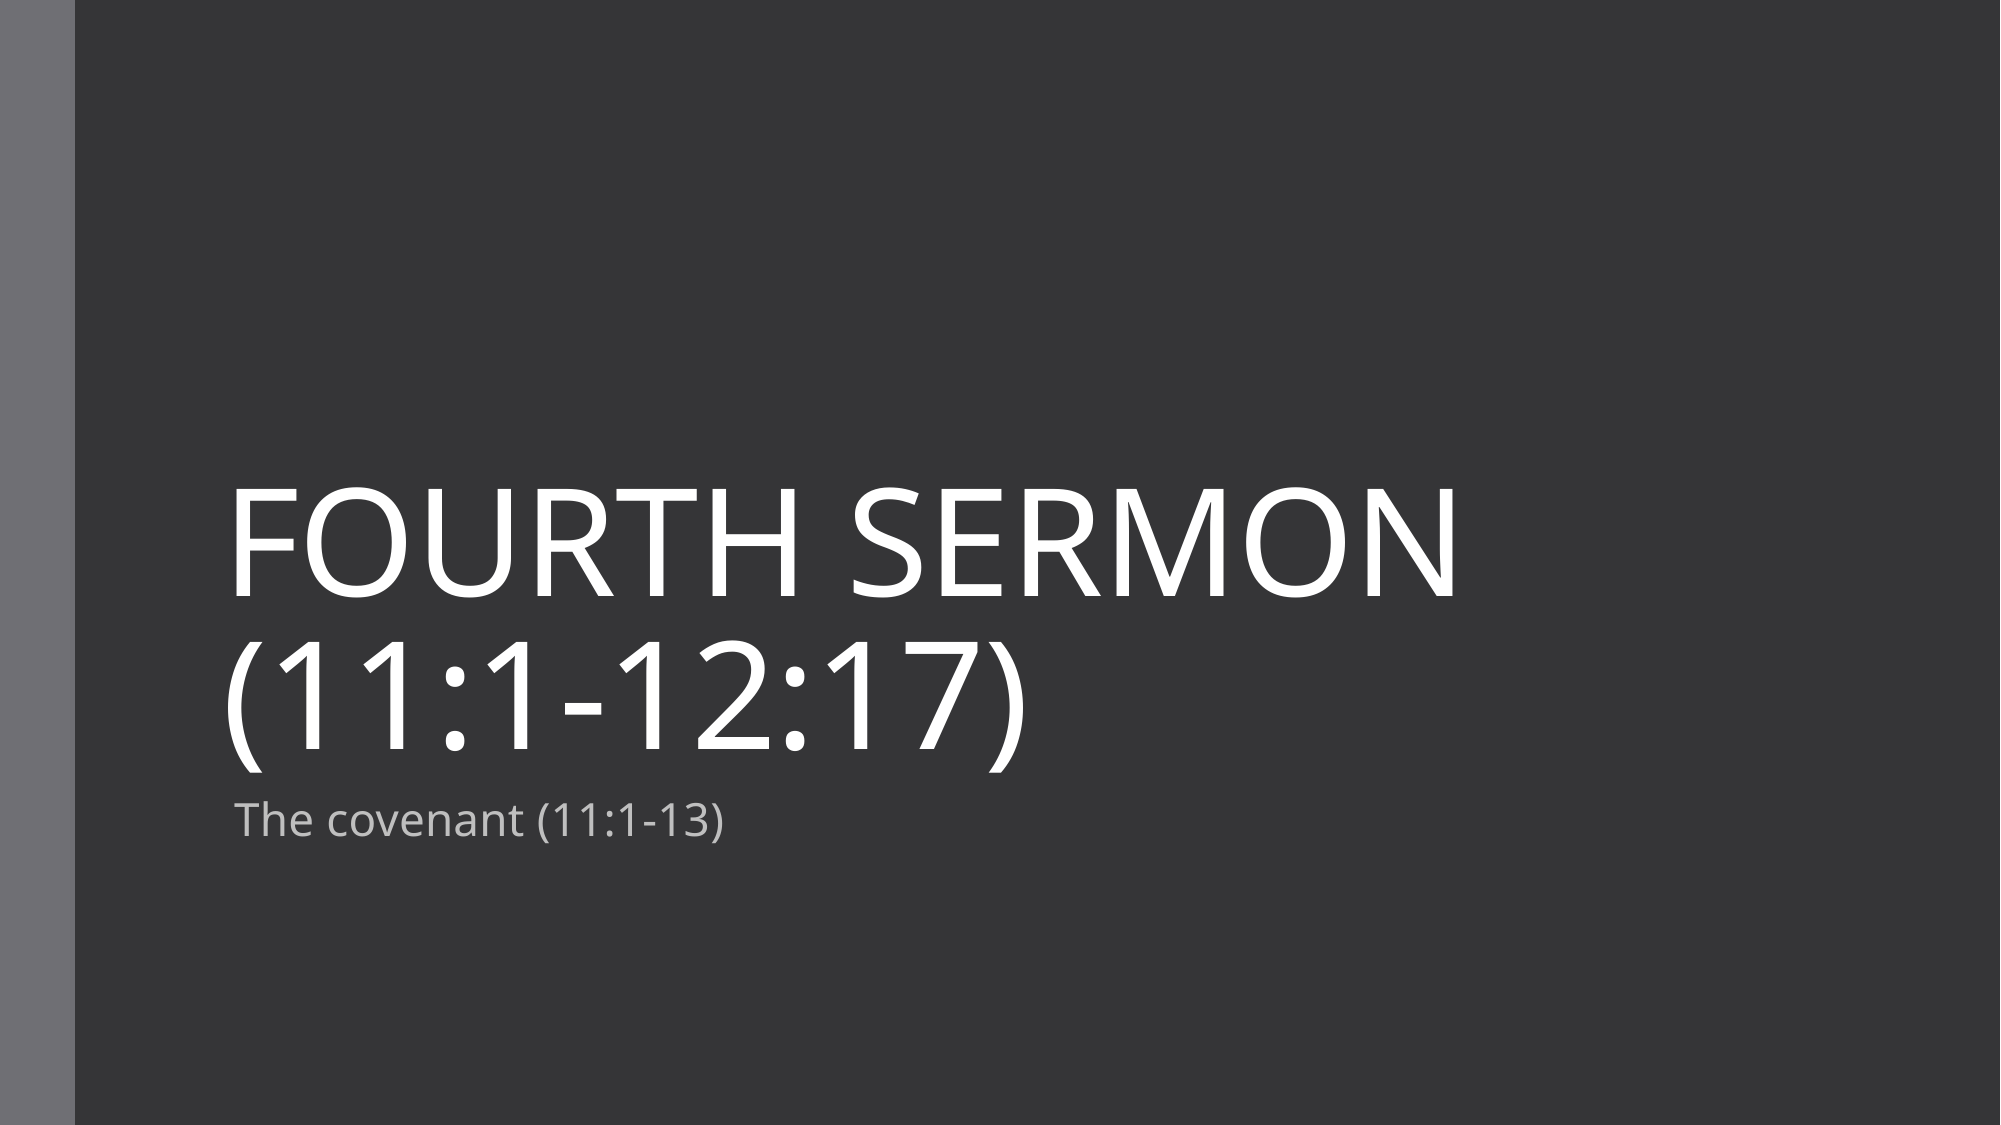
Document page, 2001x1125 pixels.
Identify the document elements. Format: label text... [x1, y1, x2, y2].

title FOURTH SERMON (11:1-12:17) [206, 124, 1752, 787]
subtitle The covenant (11:1-13) [206, 787, 1752, 1066]
